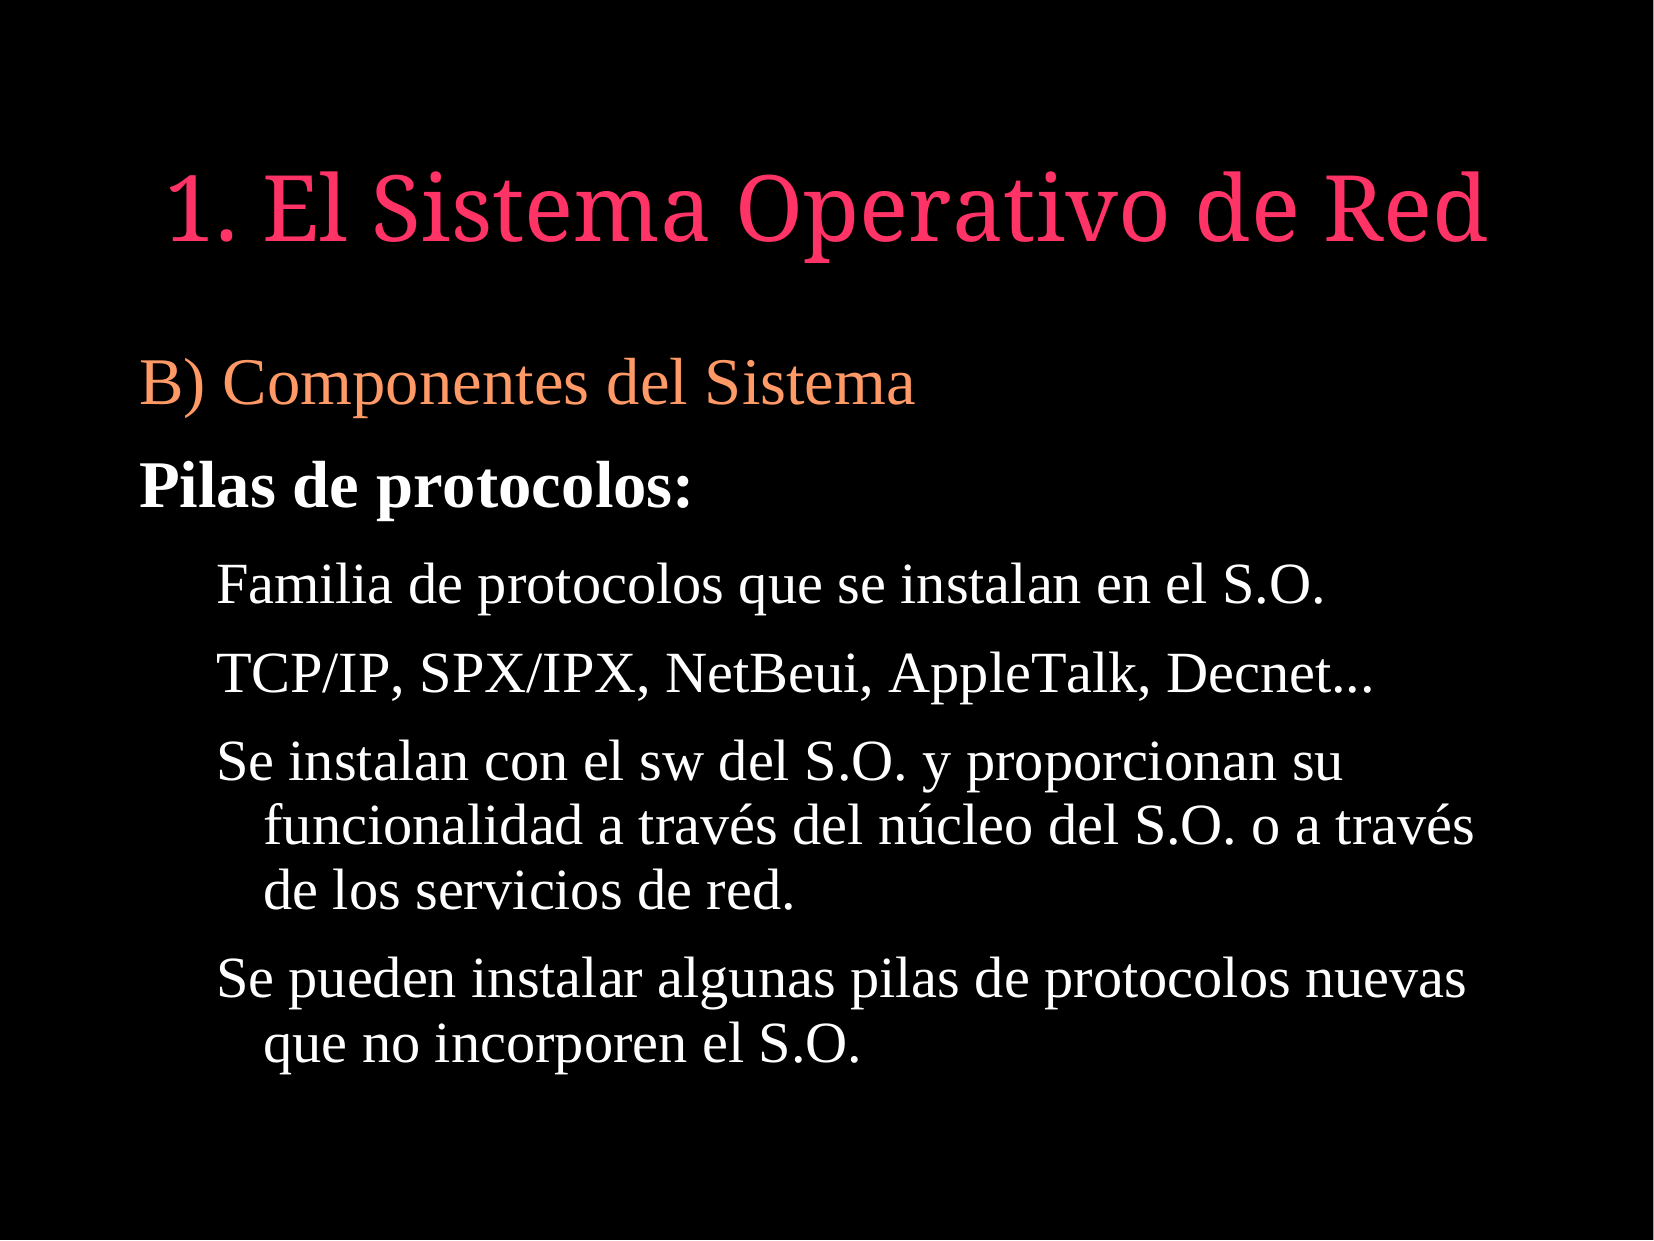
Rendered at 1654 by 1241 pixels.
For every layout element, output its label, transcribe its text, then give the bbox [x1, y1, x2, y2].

list B) Componentes del Sistema Pilas de protocolos: Familia de protocolos que se instalan en el S.O. TCP/IP, SPX/IPX, NetBeui, AppleTalk, Decnet... Se instalan con el sw del S.O. y proporcionan su funcionalidad a través del núcleo del S.O. o a través de los servicios de red. Se pueden instalar algunas pilas de protocolos nuevas que no incorporen el S.O. [121, 344, 1534, 1127]
title 1. El Sistema Operativo de Red [121, 102, 1534, 311]
